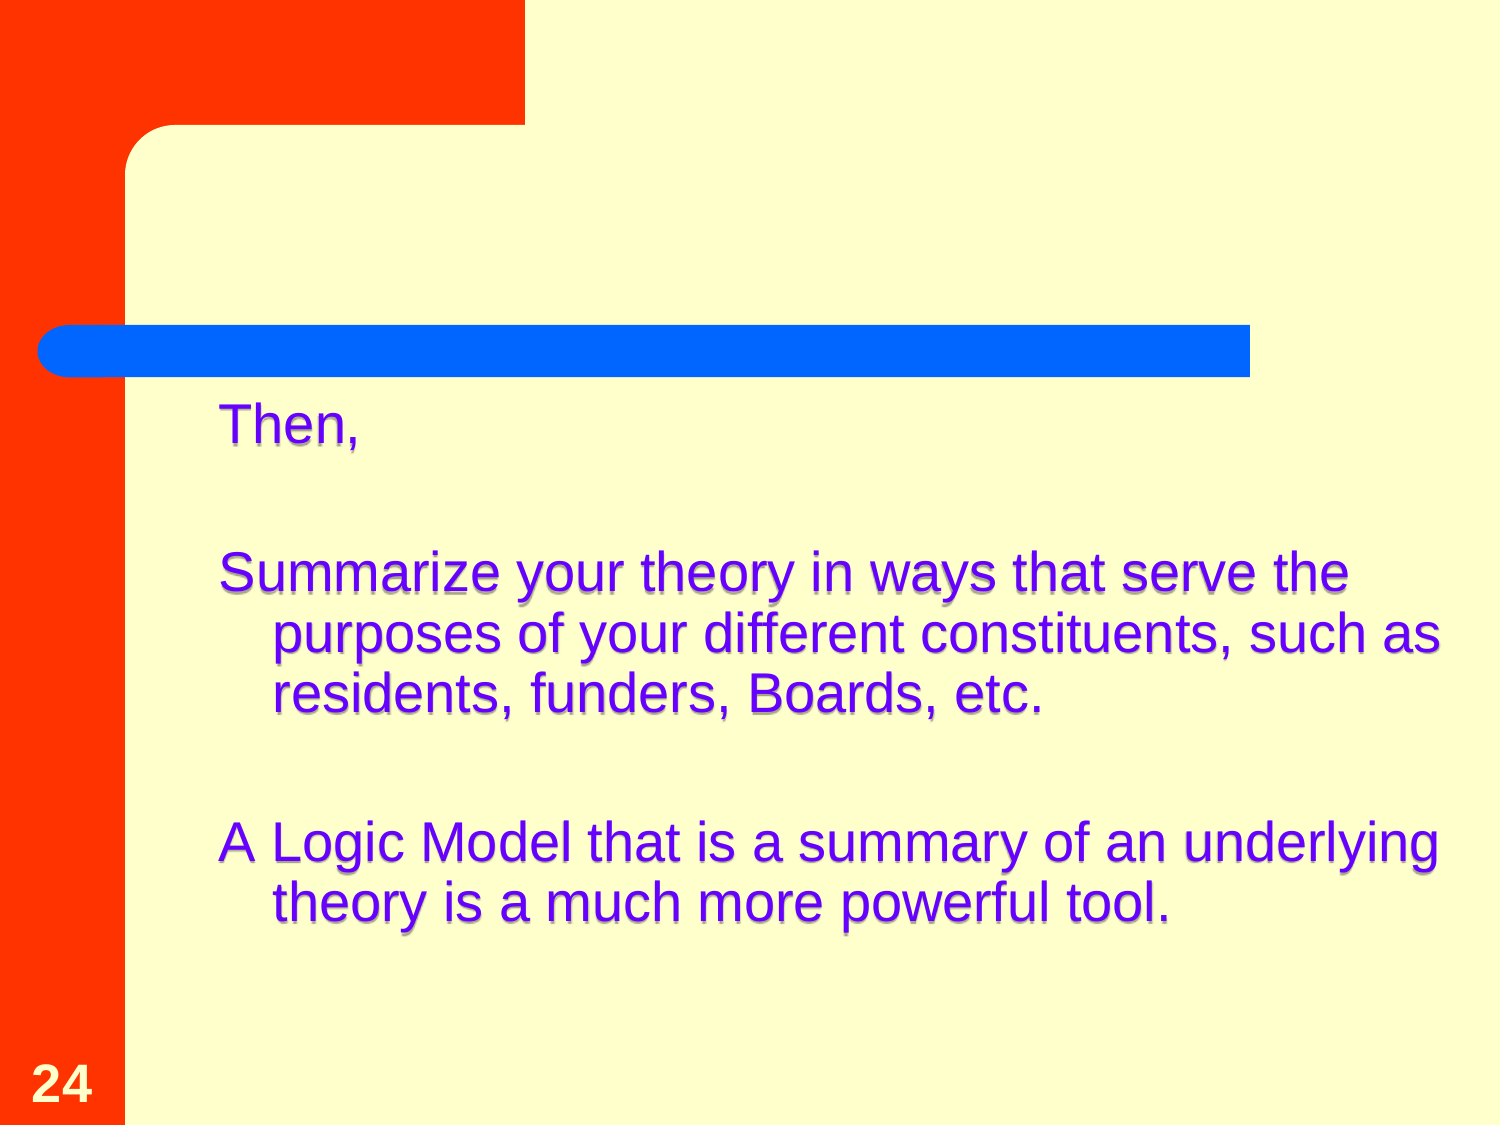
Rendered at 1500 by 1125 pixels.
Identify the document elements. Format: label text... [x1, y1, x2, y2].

list Then, Summarize your theory in ways that serve the purposes of your different constituents, such as residents, funders, Boards, etc. A Logic Model that is a summary of an underlying theory is a much more powerful tool. [150, 387, 1463, 1001]
text_box [13, 1040, 111, 1121]
